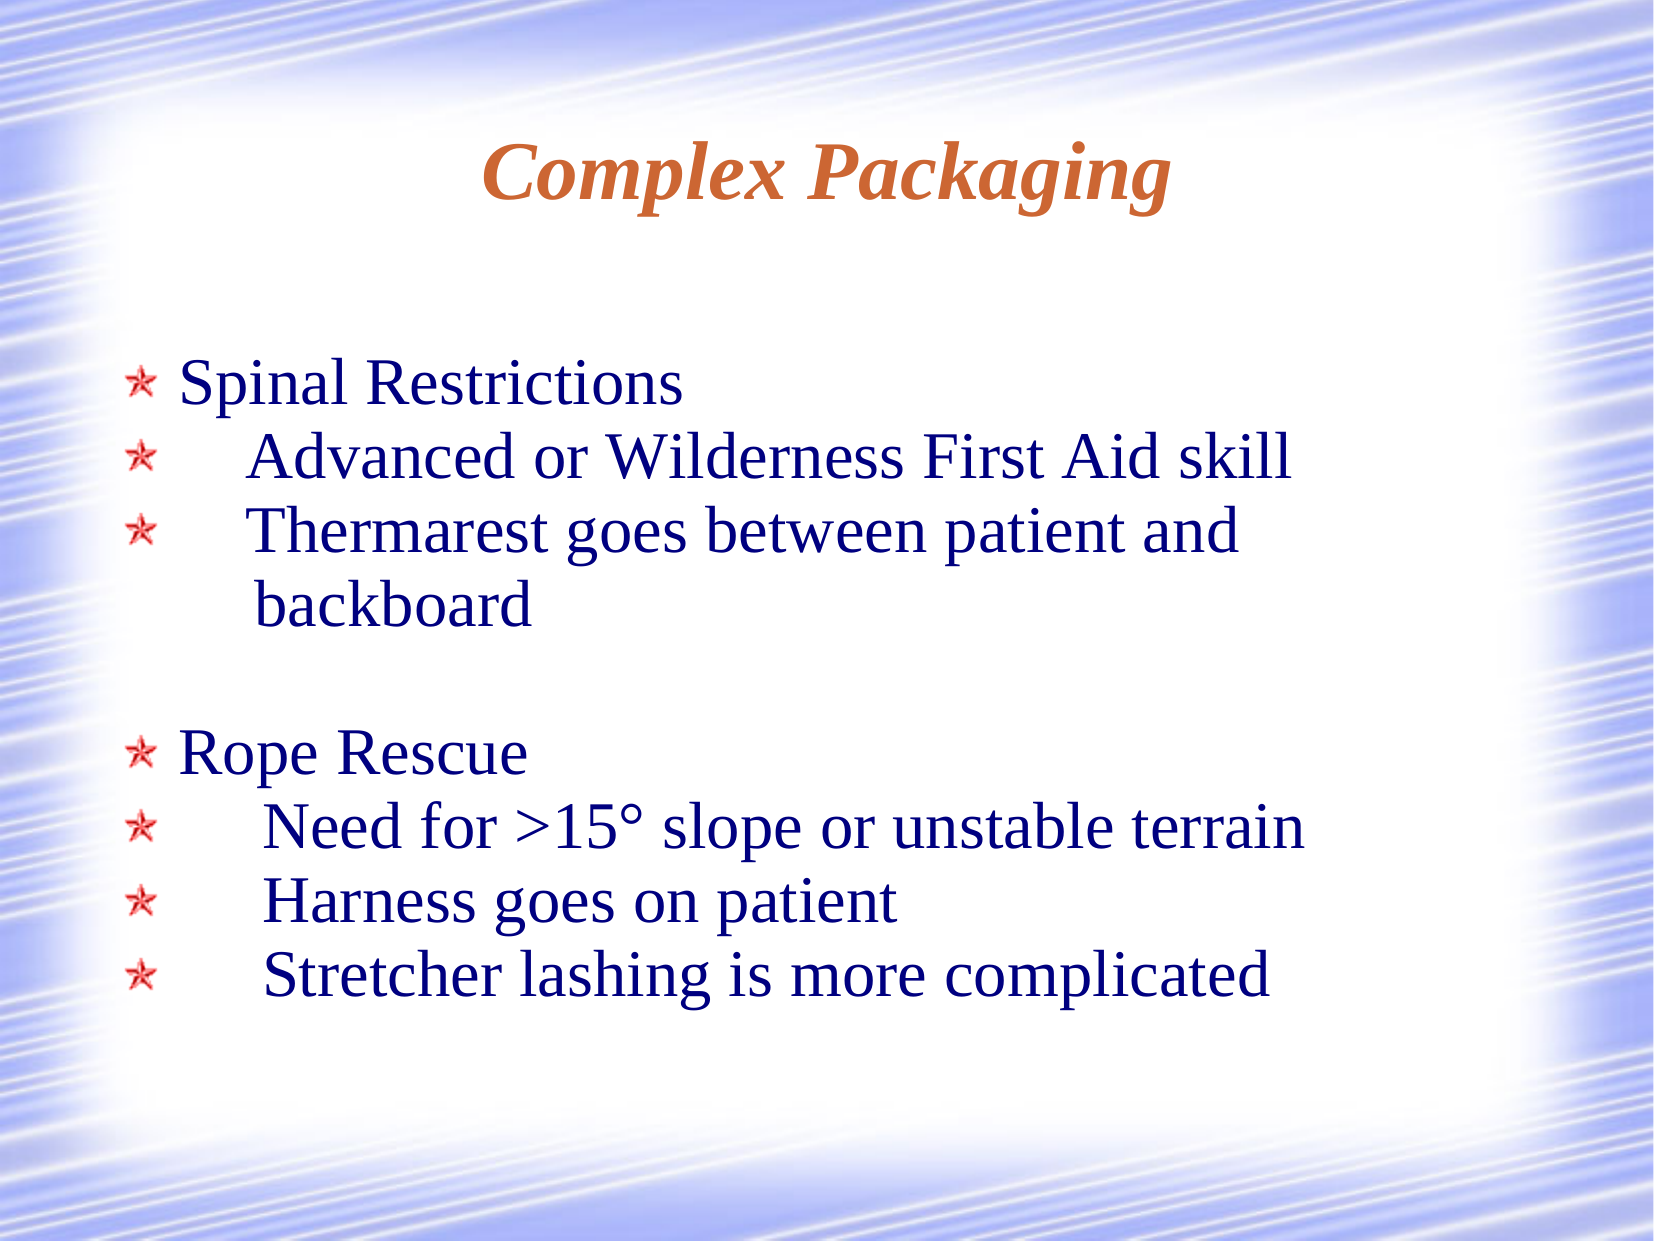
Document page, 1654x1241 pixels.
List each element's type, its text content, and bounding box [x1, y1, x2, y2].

title Complex Packaging [121, 67, 1534, 275]
picture [0, 0, 1654, 1241]
list Spinal Restrictions Advanced or Wilderness First Aid skill Thermarest goes between patient and backboard Rope Rescue Need for >15° slope or unstable terrain Harness goes on patient Stretcher lashing is more complicated [121, 344, 1534, 1065]
